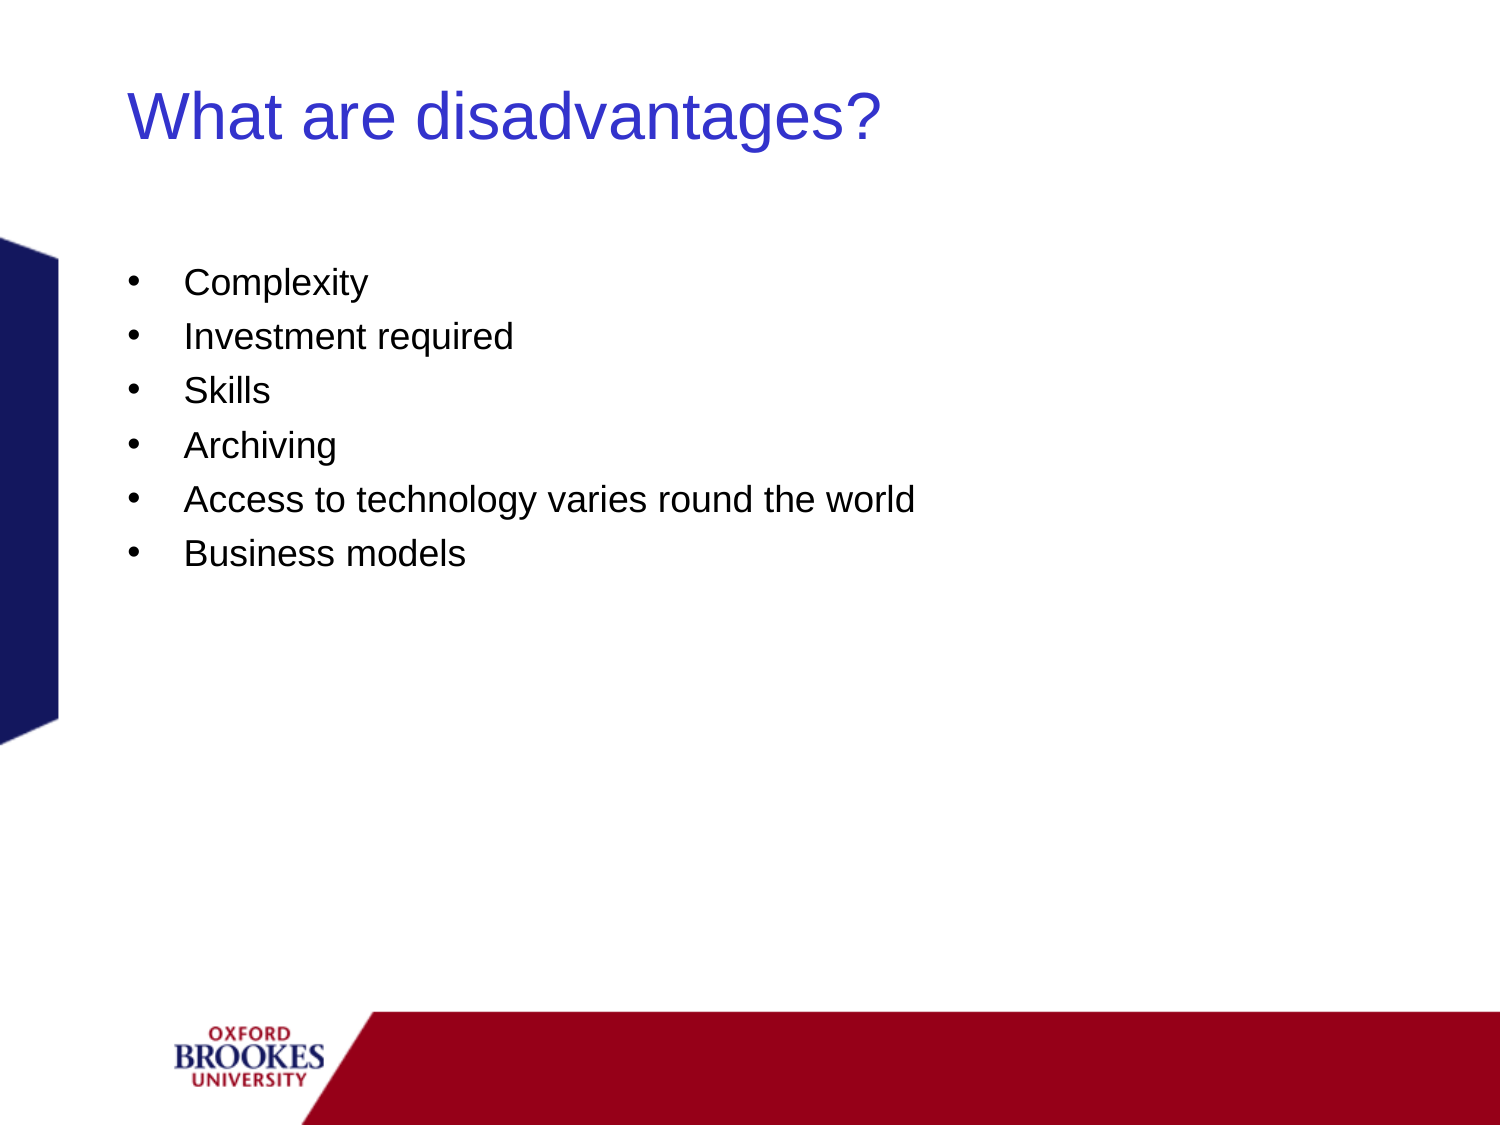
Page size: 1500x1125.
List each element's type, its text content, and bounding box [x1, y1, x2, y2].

picture [0, 0, 1500, 1125]
title What are disadvantages? [112, 56, 1388, 170]
list Complexity Investment required Skills Archiving Access to technology varies round the world Business models [112, 249, 1388, 1001]
